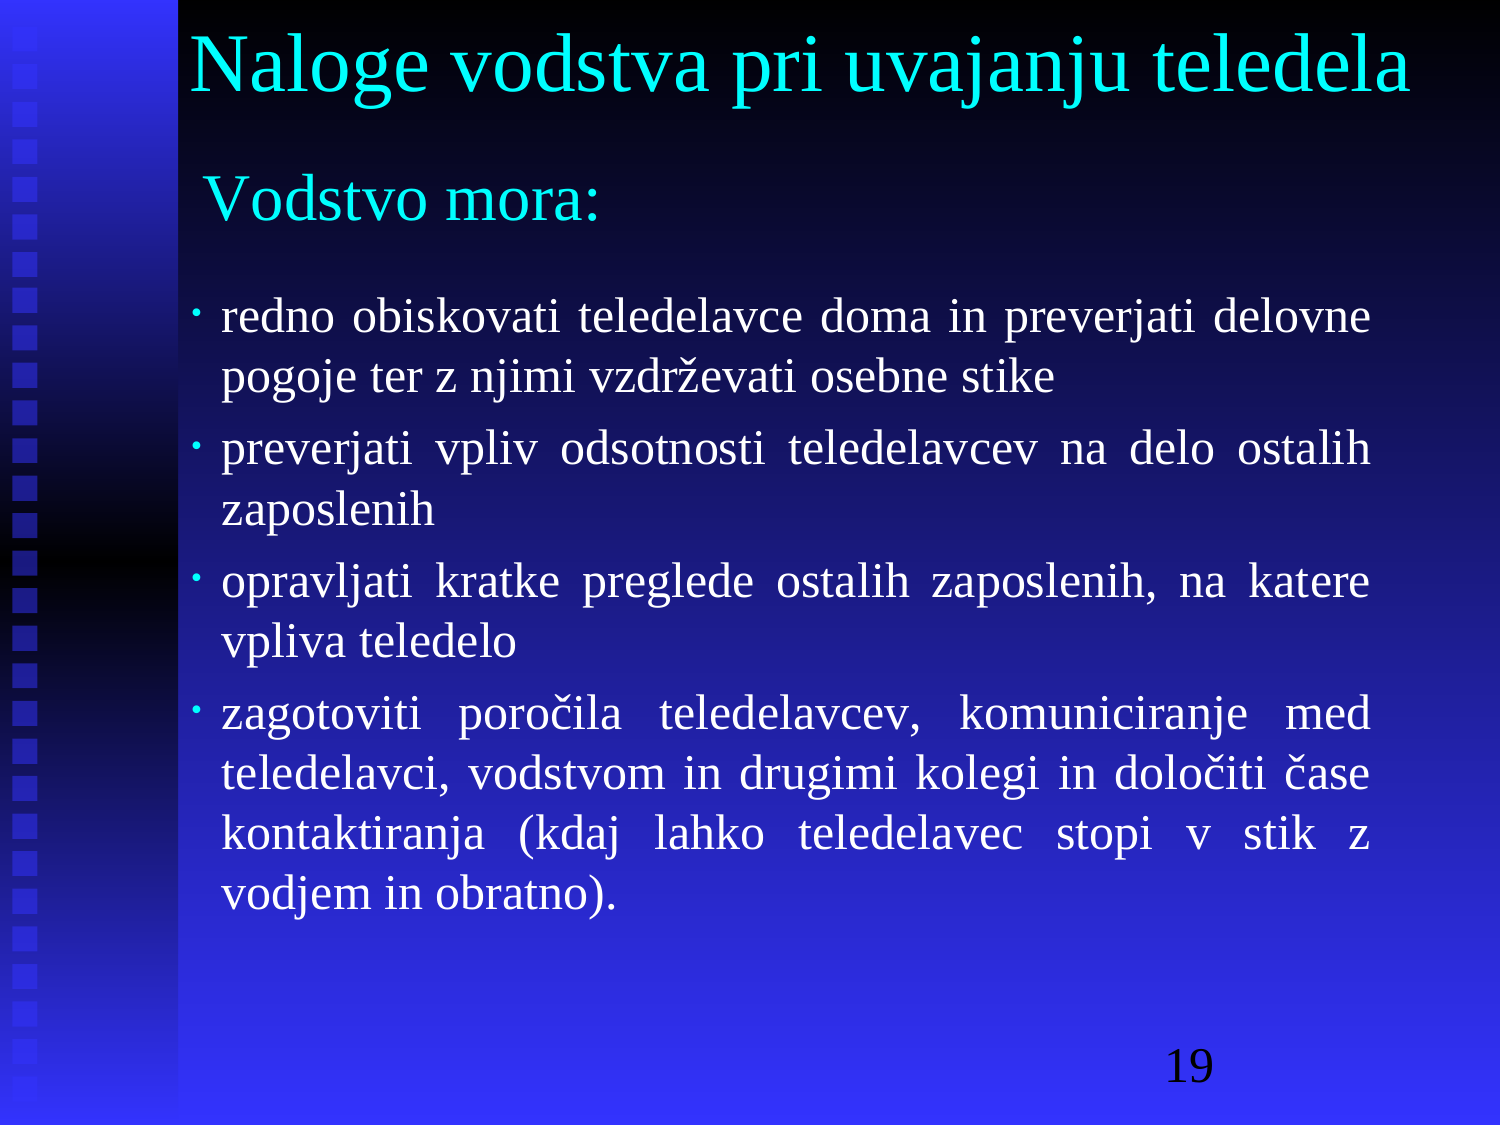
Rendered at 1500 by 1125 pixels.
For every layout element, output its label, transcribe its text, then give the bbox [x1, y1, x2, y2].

list redno obiskovati teledelavce doma in preverjati delovne pogoje ter z njimi vzdrževati osebne stike preverjati vpliv odsotnosti teledelavcev na delo ostalih zaposlenih opravljati kratke preglede ostalih zaposlenih, na katere vpliva teledelo zagotoviti poročila teledelavcev, komuniciranje med teledelavci, vodstvom in drugimi kolegi in določiti čase kontaktiranja (kdaj lahko teledelavec stopi v stik z vodjem in obratno). [112, 275, 1388, 1025]
text_box Naloge vodstva pri uvajanju teledela [174, 0, 1428, 116]
title Vodstvo mora: [187, 99, 1463, 288]
